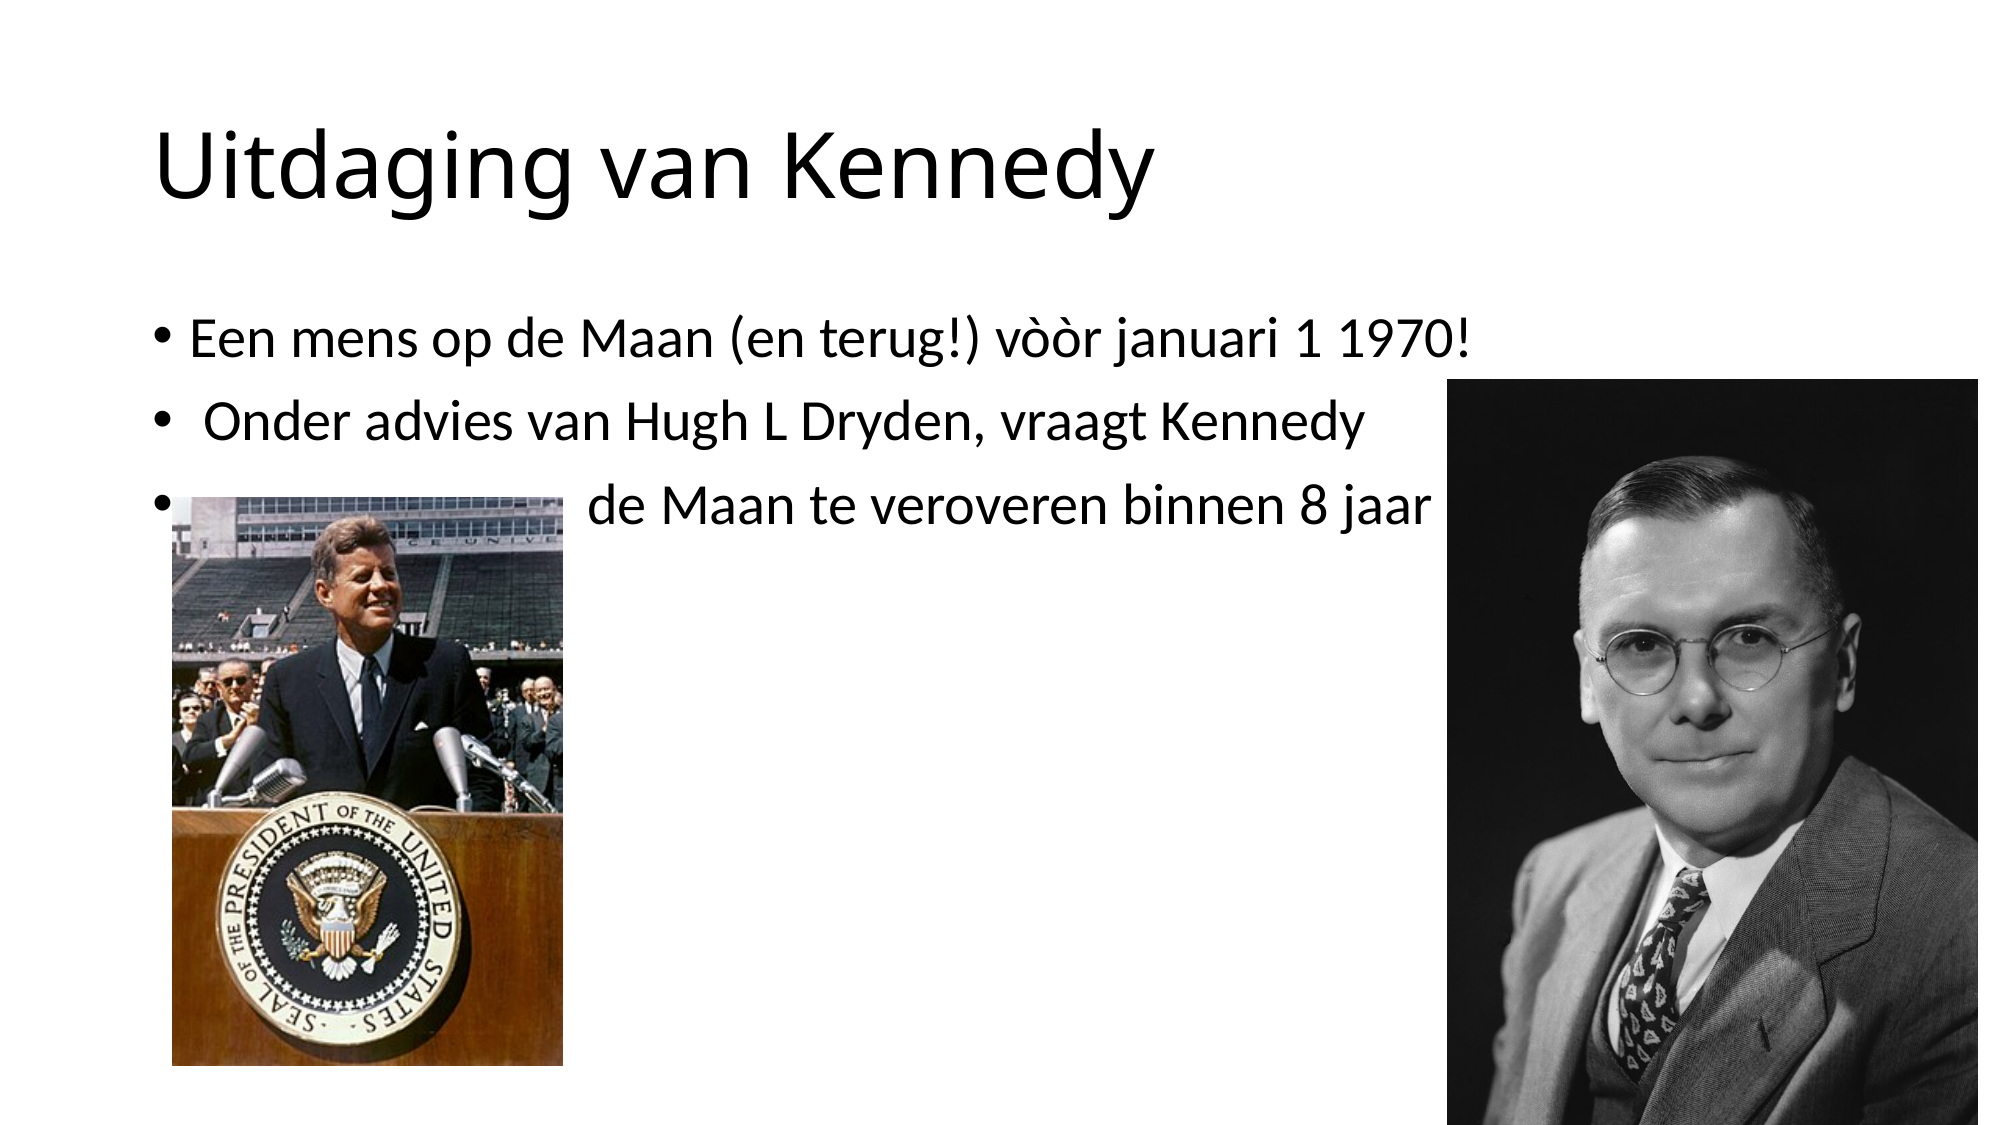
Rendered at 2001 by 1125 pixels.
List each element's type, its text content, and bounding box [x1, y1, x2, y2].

title Uitdaging van Kennedy [137, 59, 1863, 278]
picture [1447, 379, 1978, 1125]
list Een mens op de Maan (en terug!) vòòr januari 1 1970! Onder advies van Hugh L Dryden, vraagt Kennedy de Maan te veroveren binnen 8 jaar [137, 299, 1863, 1014]
picture [172, 497, 563, 1066]
